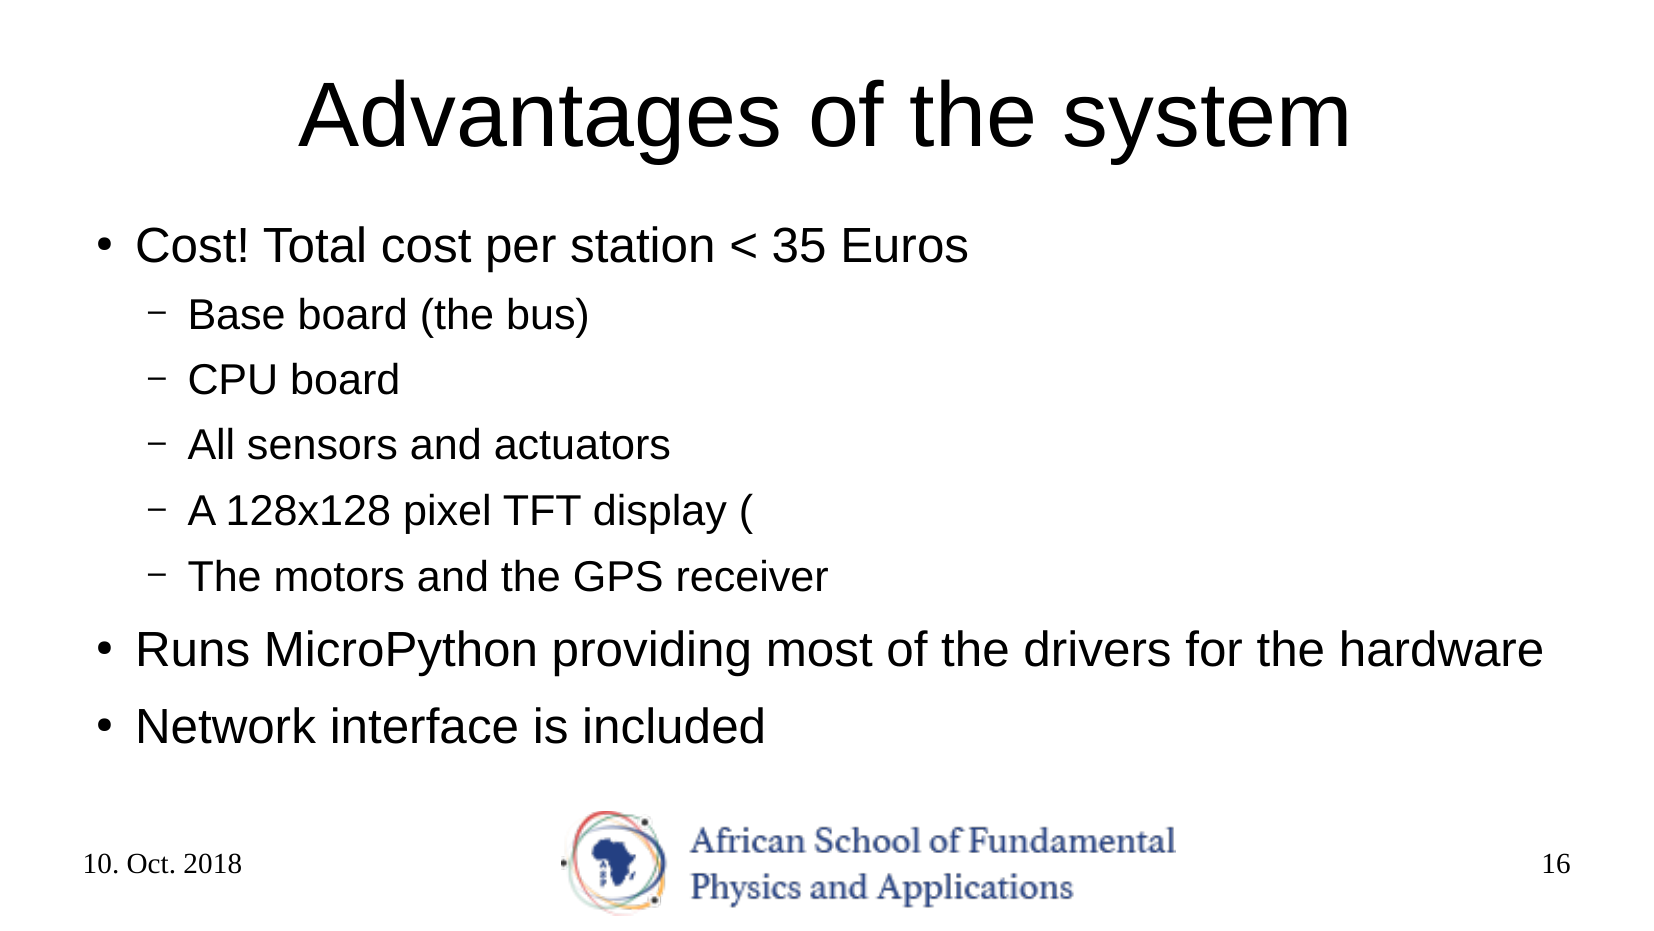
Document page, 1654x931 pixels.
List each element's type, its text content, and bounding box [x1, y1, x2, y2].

list Cost! Total cost per station < 35 Euros Base board (the bus) CPU board All sensors and actuators A 128x128 pixel TFT display ( The motors and the GPS receiver Runs MicroPython providing most of the drivers for the hardware Network interface is included [82, 217, 1571, 758]
picture [561, 811, 1176, 916]
title Advantages of the system [82, 37, 1571, 193]
